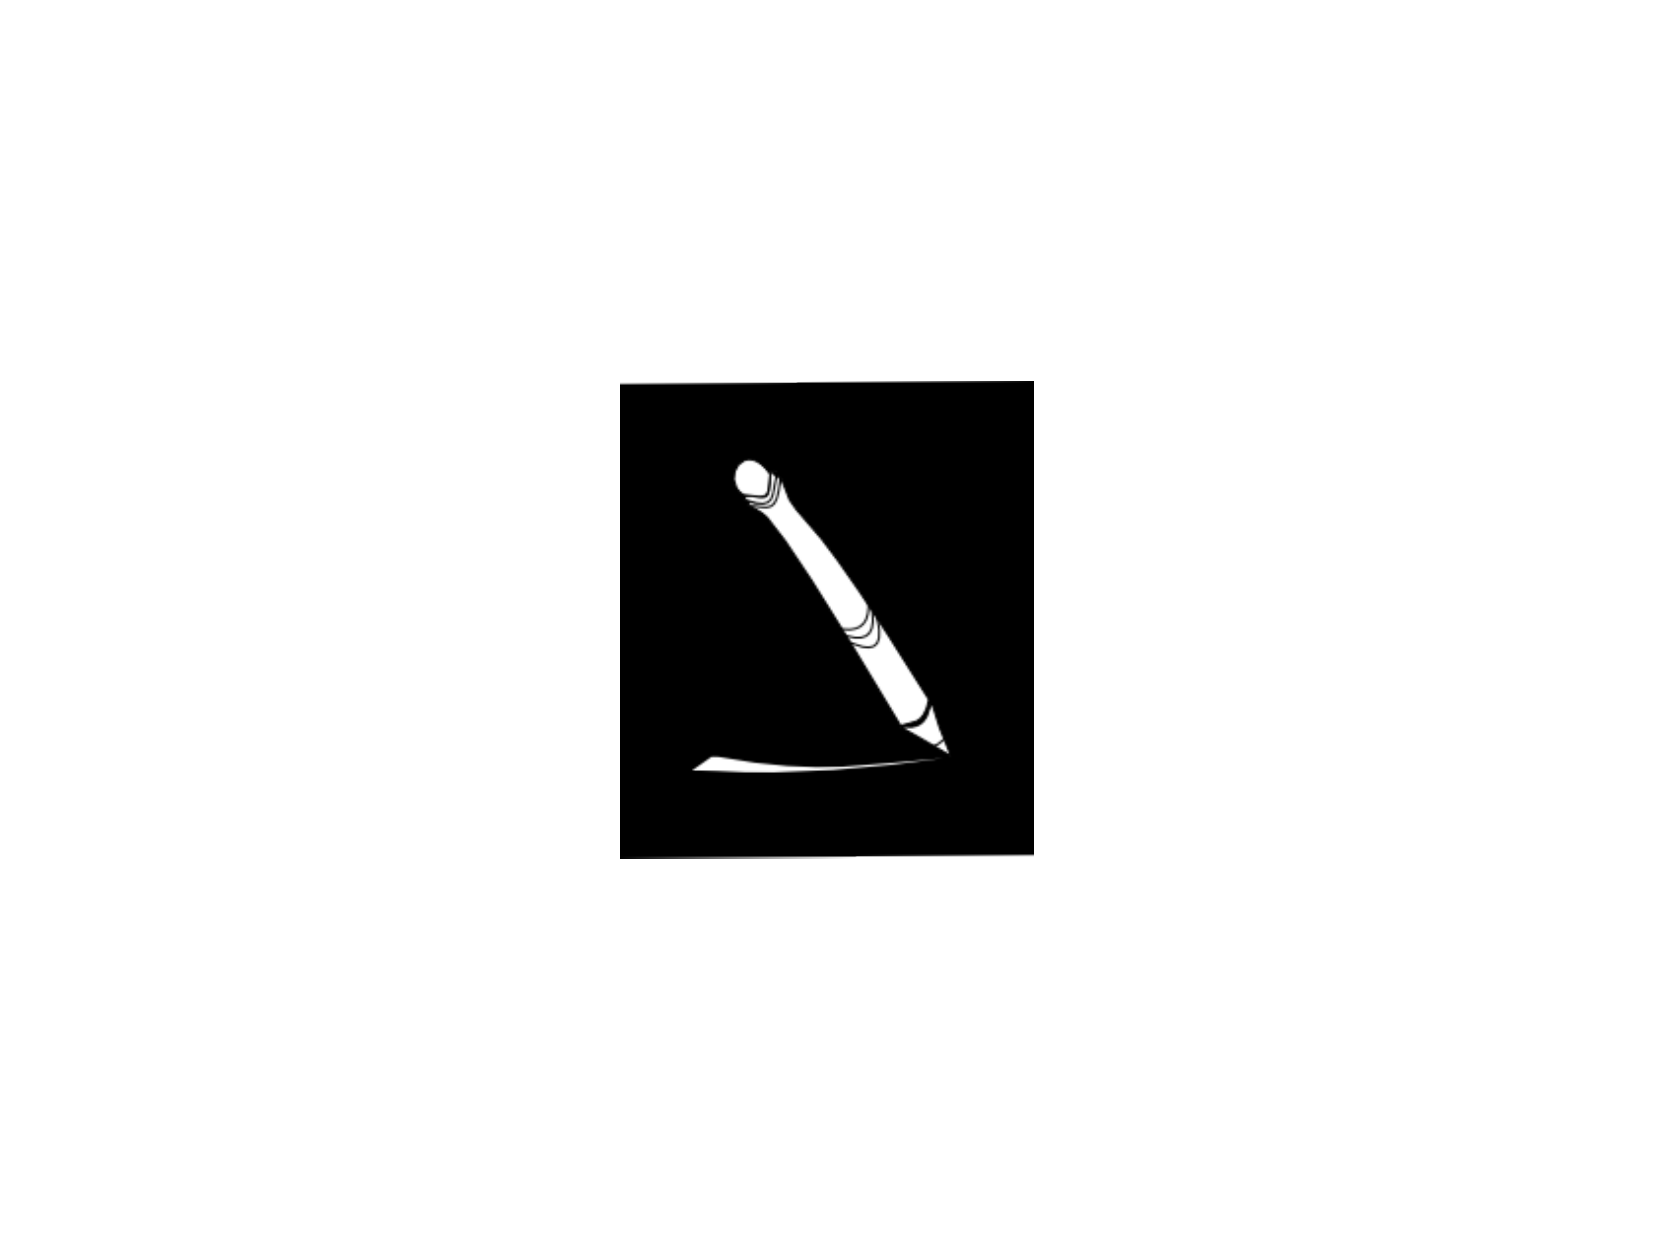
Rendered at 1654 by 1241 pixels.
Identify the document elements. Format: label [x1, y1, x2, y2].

picture [620, 381, 1034, 859]
